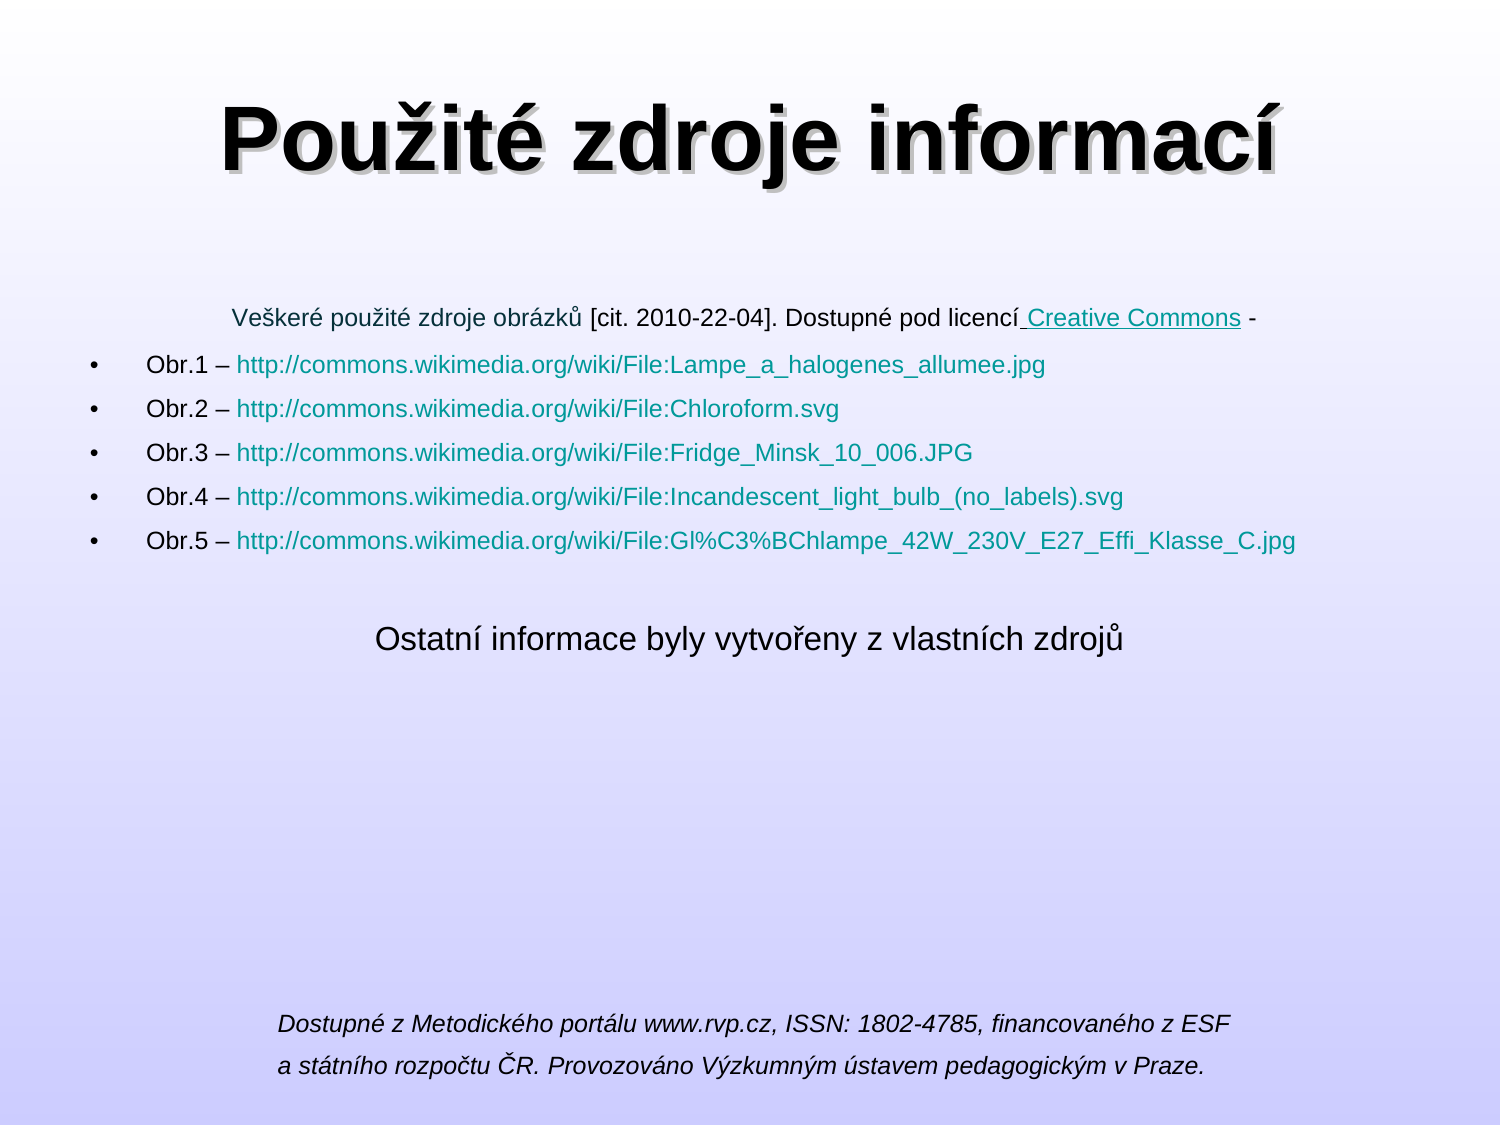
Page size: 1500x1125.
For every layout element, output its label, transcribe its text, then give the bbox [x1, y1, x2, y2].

text_box Dostupné z Metodického portálu www.rvp.cz, ISSN: 1802-4785, financovaného z ESF a státního rozpočtu ČR. Provozováno Výzkumným ústavem pedagogickým v Praze. [262, 987, 1254, 1087]
title Použité zdroje informací [75, 45, 1426, 233]
list Veškeré použité zdroje obrázků [cit. 2010-22-04]. Dostupné pod licencí Creative Commons - Obr.1 – http://commons.wikimedia.org/wiki/File:Lampe_a_halogenes_allumee.jpg Obr.2 – http://commons.wikimedia.org/wiki/File:Chloroform.svg Obr.3 – http://commons.wikimedia.org/wiki/File:Fridge_Minsk_10_006.JPG Obr.4 – http://commons.wikimedia.org/wiki/File:Incandescent_light_bulb_(no_labels).svg Obr.5 – http://commons.wikimedia.org/wiki/File:Gl%C3%BChlampe_42W_230V_E27_Effi_Klasse_C.jpg Ostatní informace byly vytvořeny z vlastních zdrojů [75, 262, 1426, 705]
